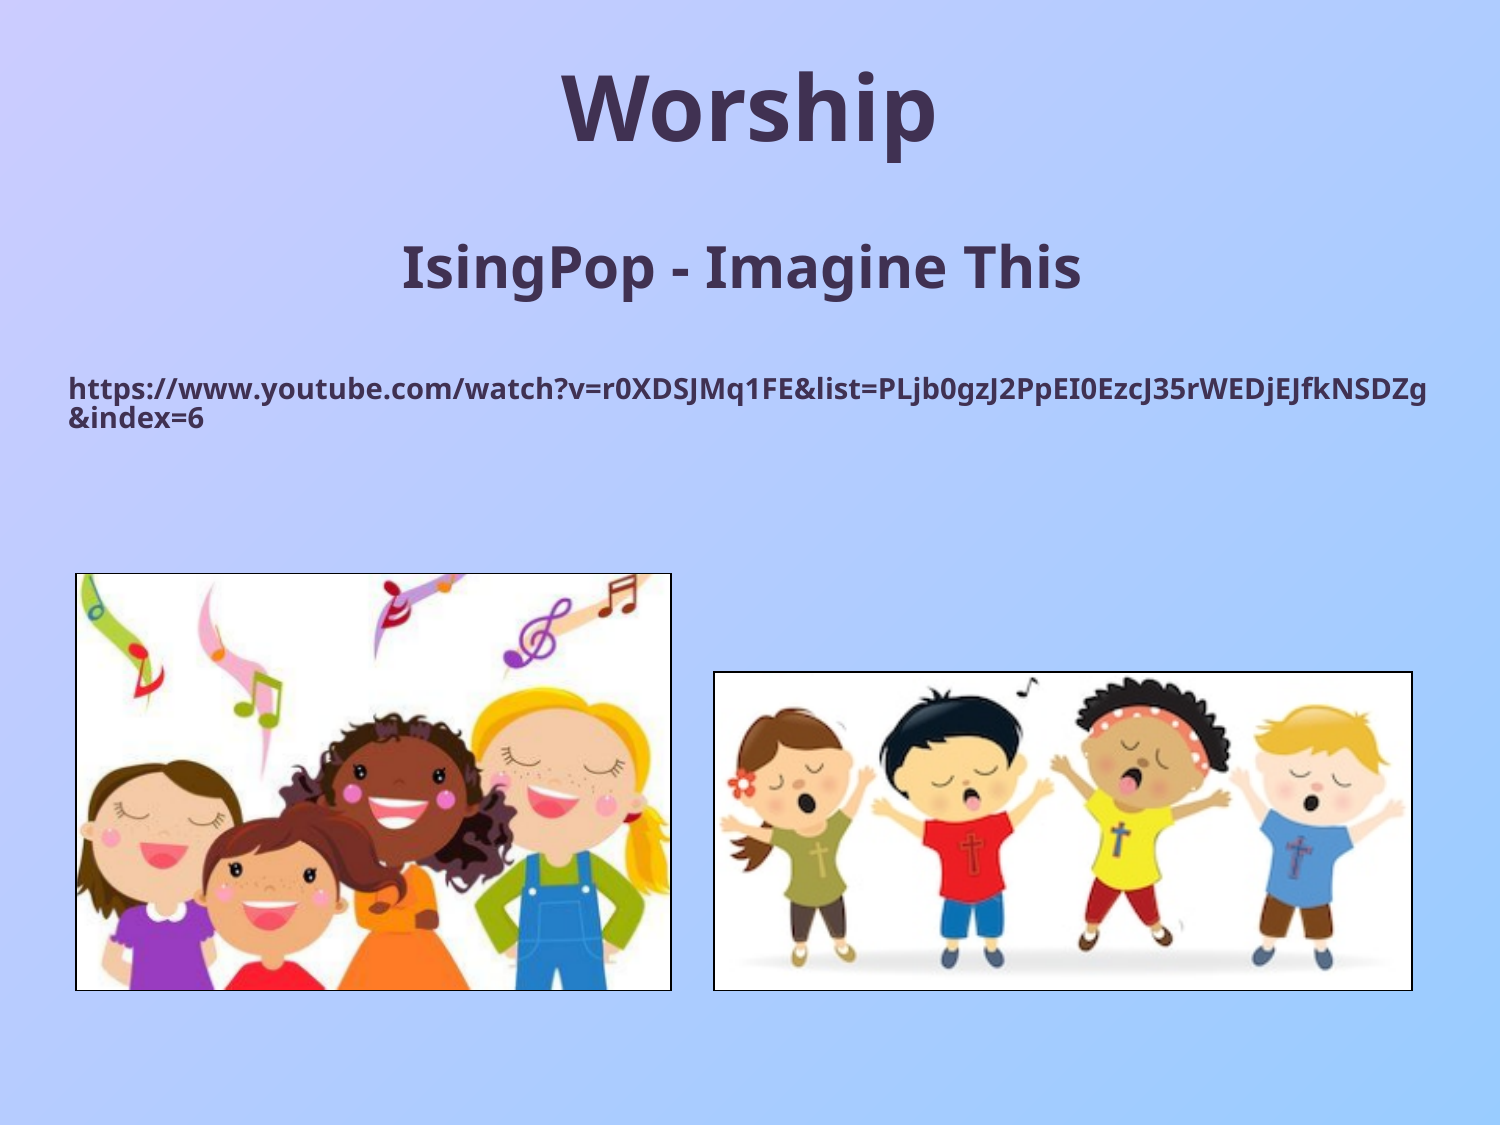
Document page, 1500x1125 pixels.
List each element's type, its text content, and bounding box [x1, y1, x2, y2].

text_box Worship IsingPop - Imagine This https://www.youtube.com/watch?v=r0XDSJMq1FE&list=PLjb0gzJ2PpEI0EzcJ35rWEDjEJfkNSDZg&index=6 [53, 42, 1447, 452]
picture [714, 672, 1412, 990]
picture [76, 574, 671, 990]
